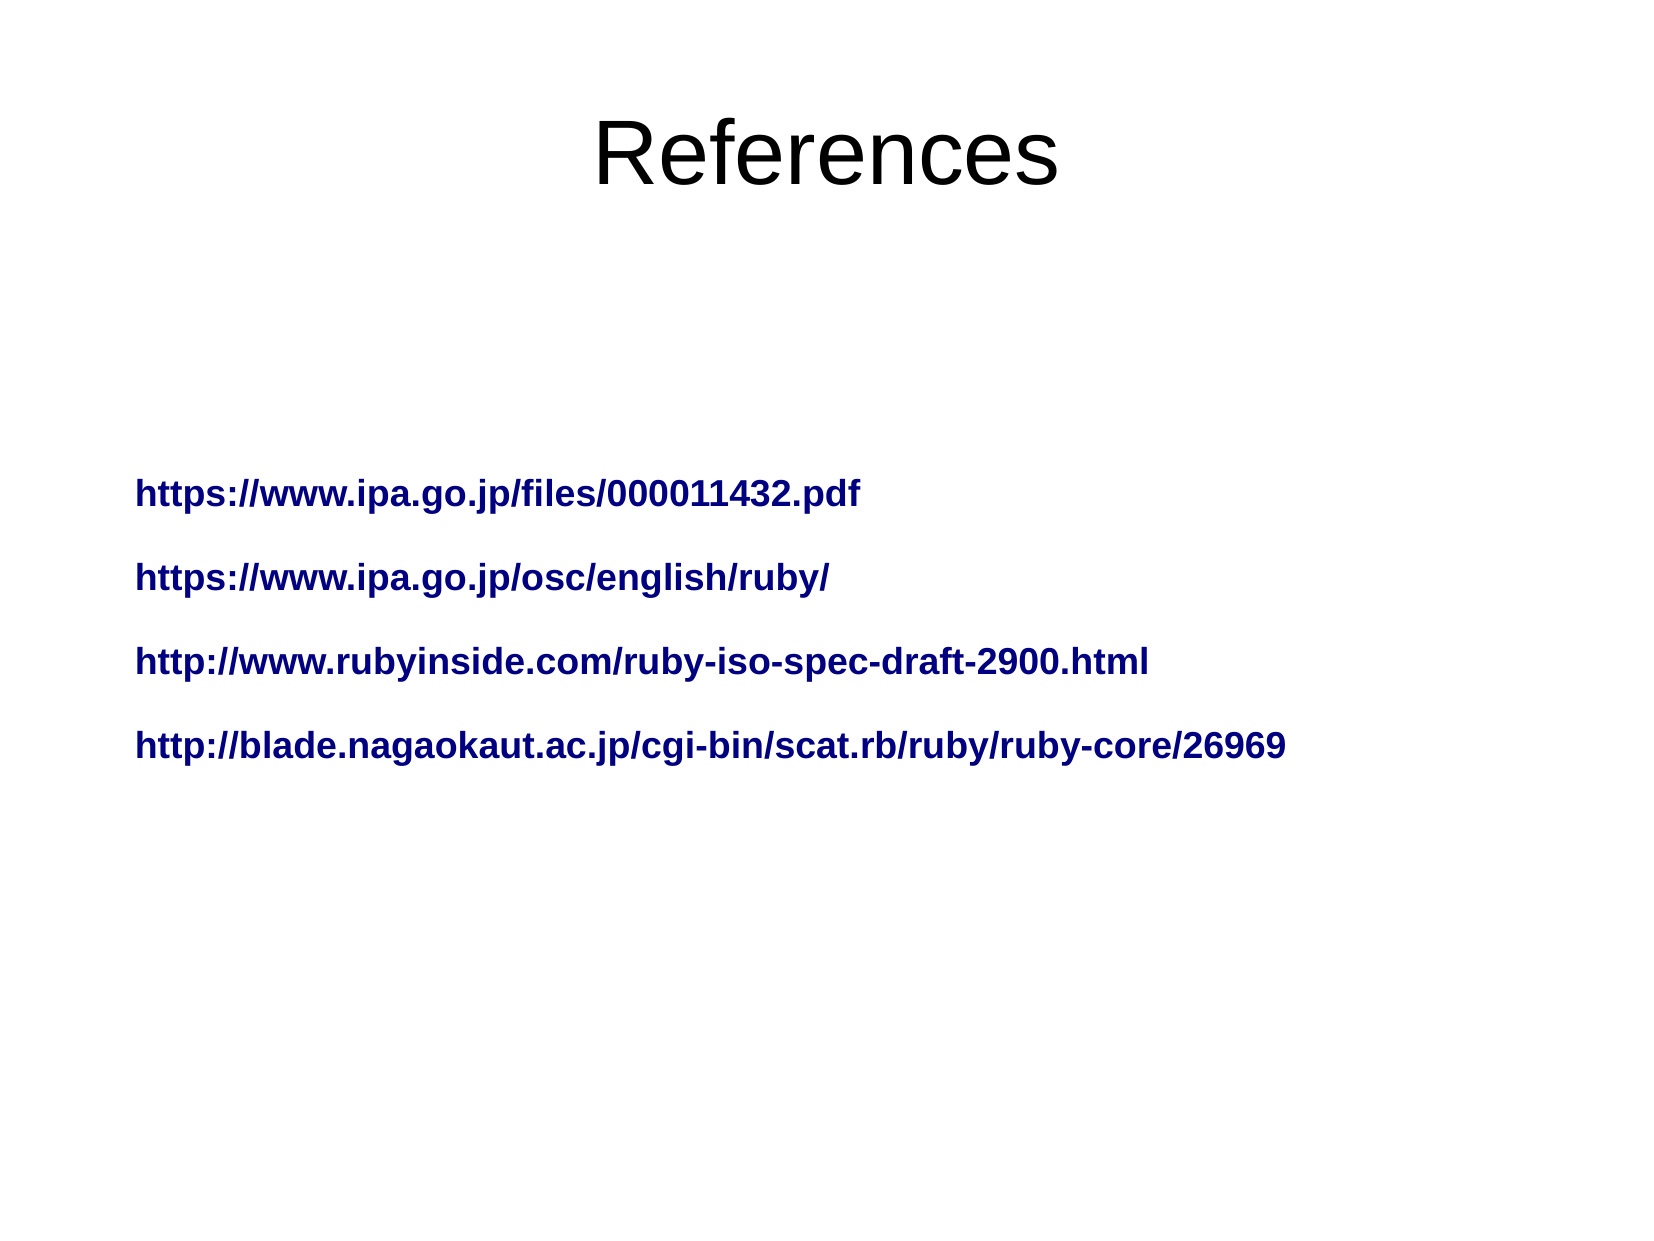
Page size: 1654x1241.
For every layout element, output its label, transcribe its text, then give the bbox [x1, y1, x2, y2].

title References [82, 49, 1571, 257]
text_box https://www.ipa.go.jp/files/000011432.pdf https://www.ipa.go.jp/osc/english/ruby/ http://www.rubyinside.com/ruby-iso-spec-draft-2900.html http://blade.nagaokaut.ac.jp/cgi-bin/scat.rb/ruby/ruby-core/26969 [120, 465, 1576, 1066]
